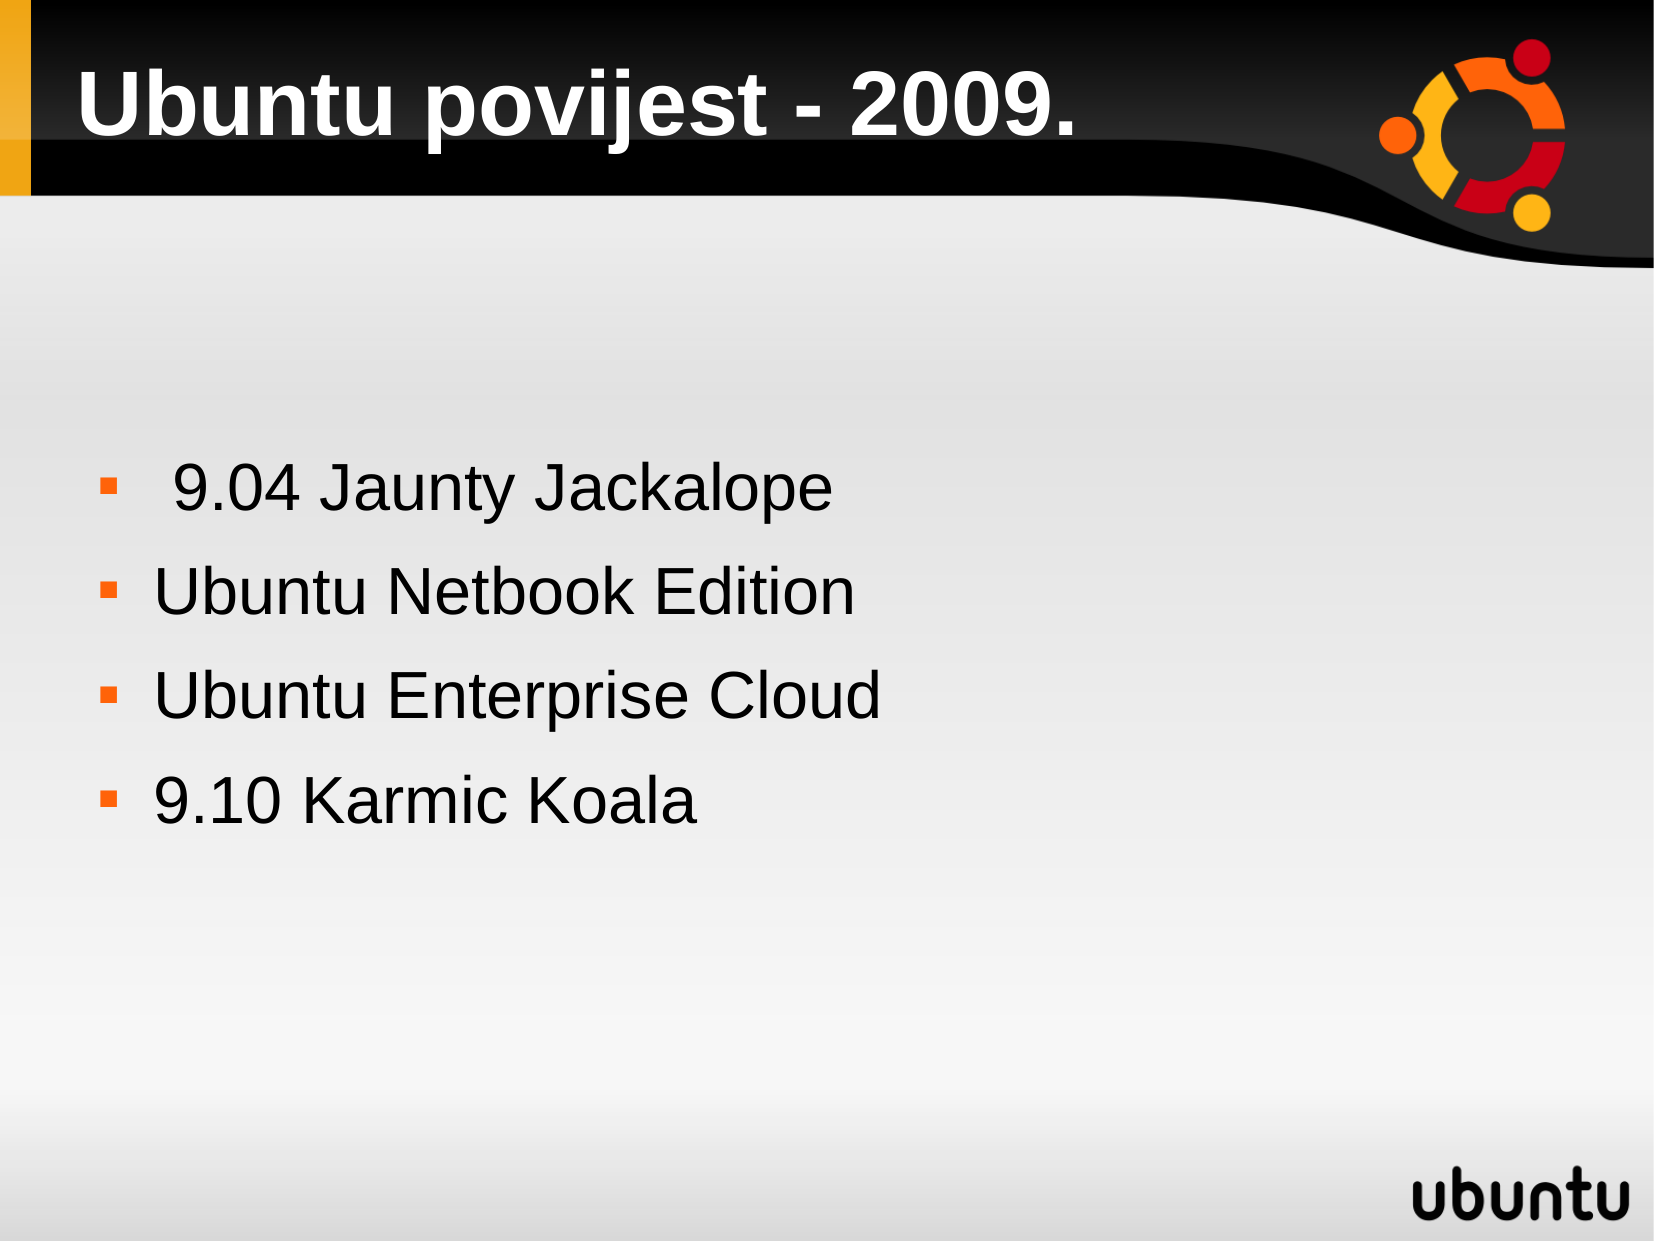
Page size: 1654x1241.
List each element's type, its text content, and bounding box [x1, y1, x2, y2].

list 9.04 Jaunty Jackalope Ubuntu Netbook Edition Ubuntu Enterprise Cloud 9.10 Karmic Koala [82, 450, 1576, 838]
picture [0, 0, 1654, 1241]
title Ubuntu povijest - 2009. [76, 7, 1565, 200]
